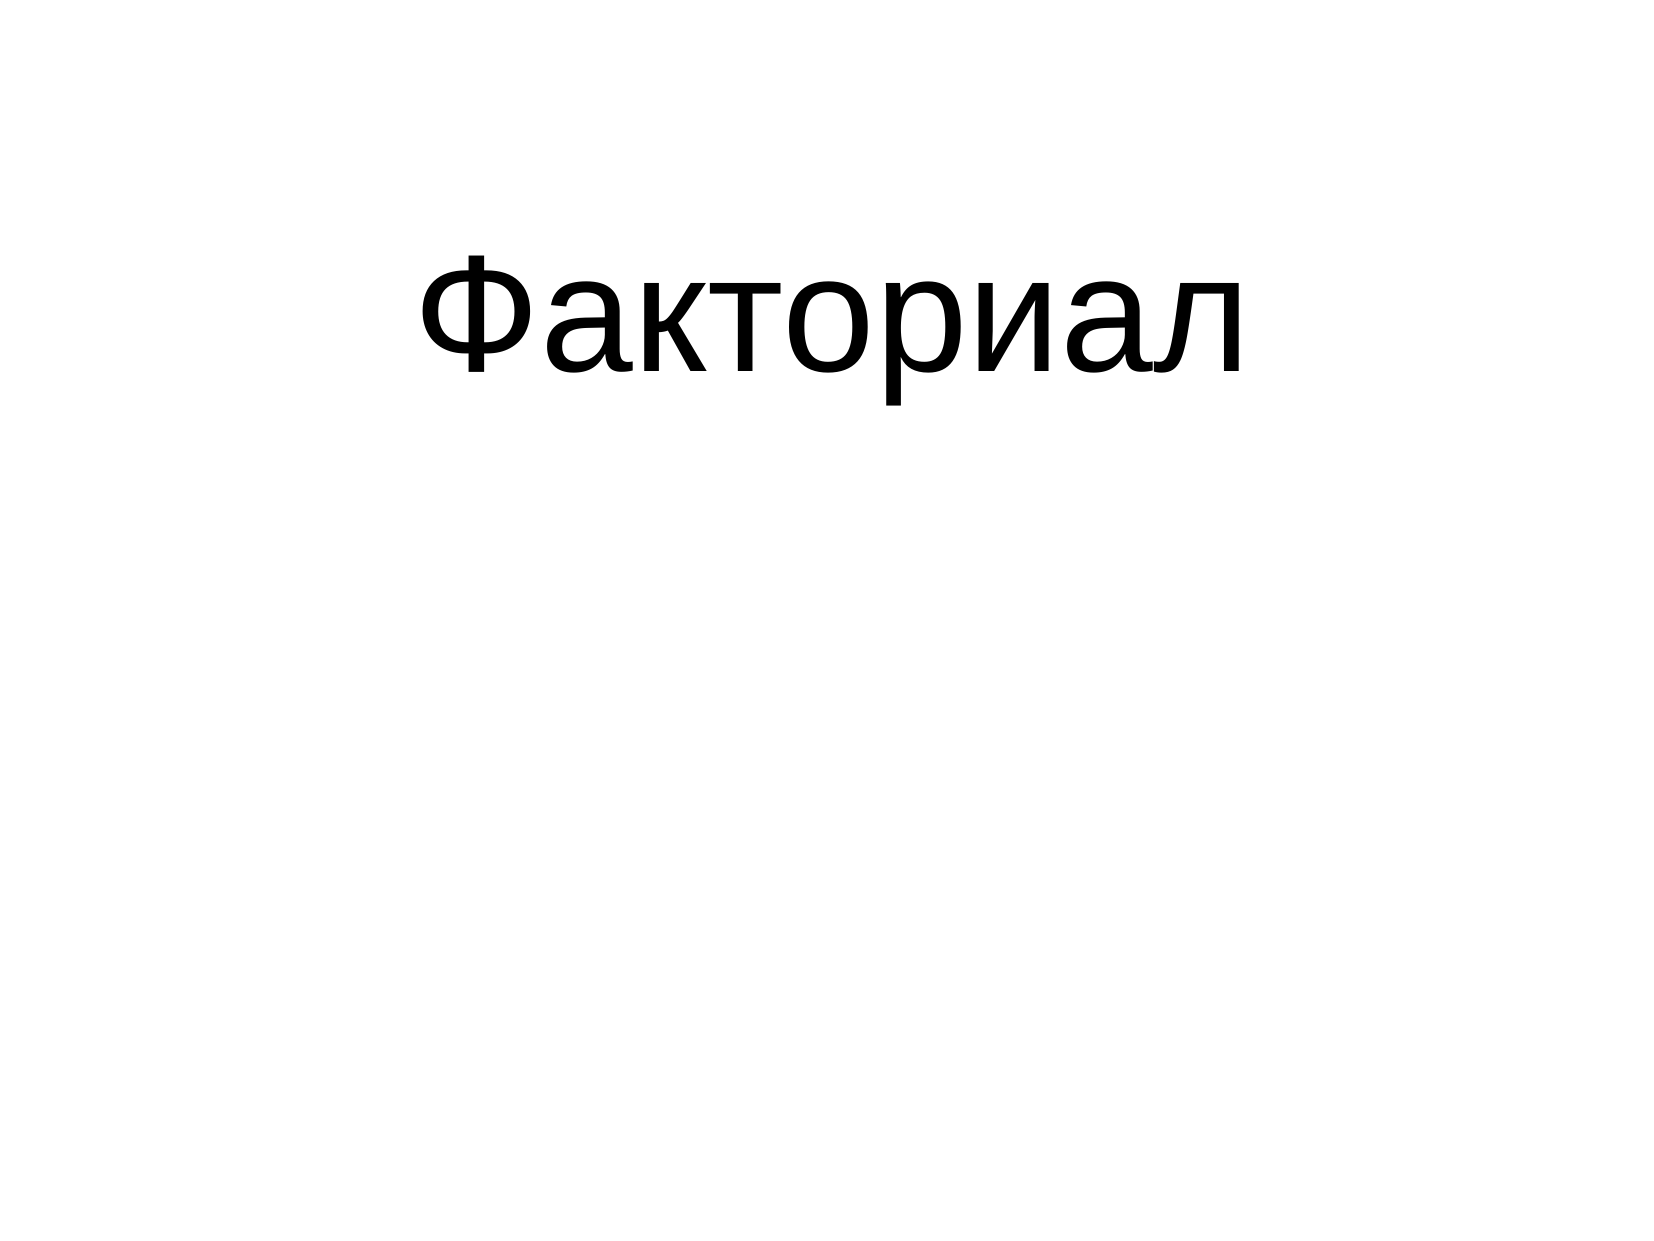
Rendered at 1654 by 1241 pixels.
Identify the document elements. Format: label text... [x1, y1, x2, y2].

text_box Факториал [94, 212, 1571, 414]
